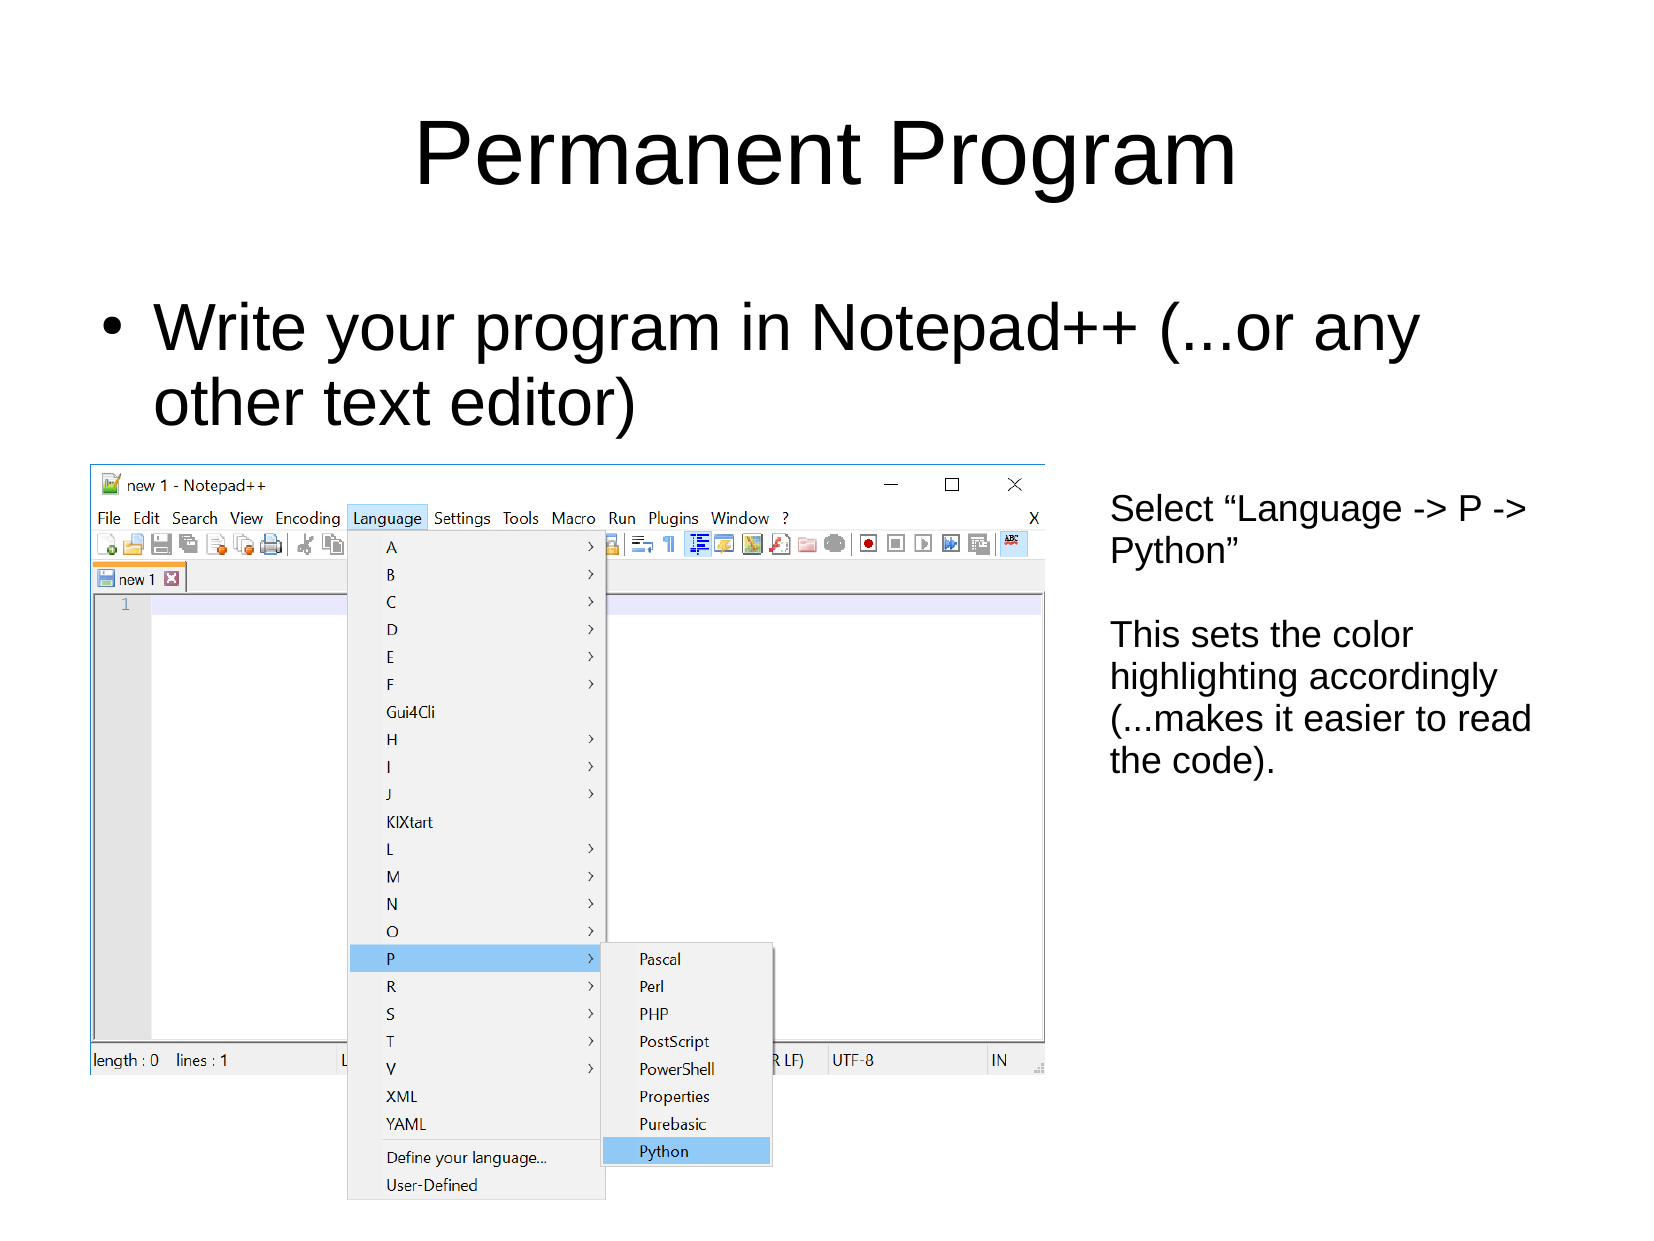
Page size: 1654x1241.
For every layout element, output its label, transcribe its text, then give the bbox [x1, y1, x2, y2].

list Write your program in Notepad++ (...or any other text editor) [82, 290, 1571, 1010]
text_box Select “Language -> P -> Python” This sets the color highlighting accordingly (...makes it easier to read the code). [1095, 480, 1571, 789]
picture [90, 464, 1045, 1200]
title Permanent Program [82, 49, 1571, 257]
